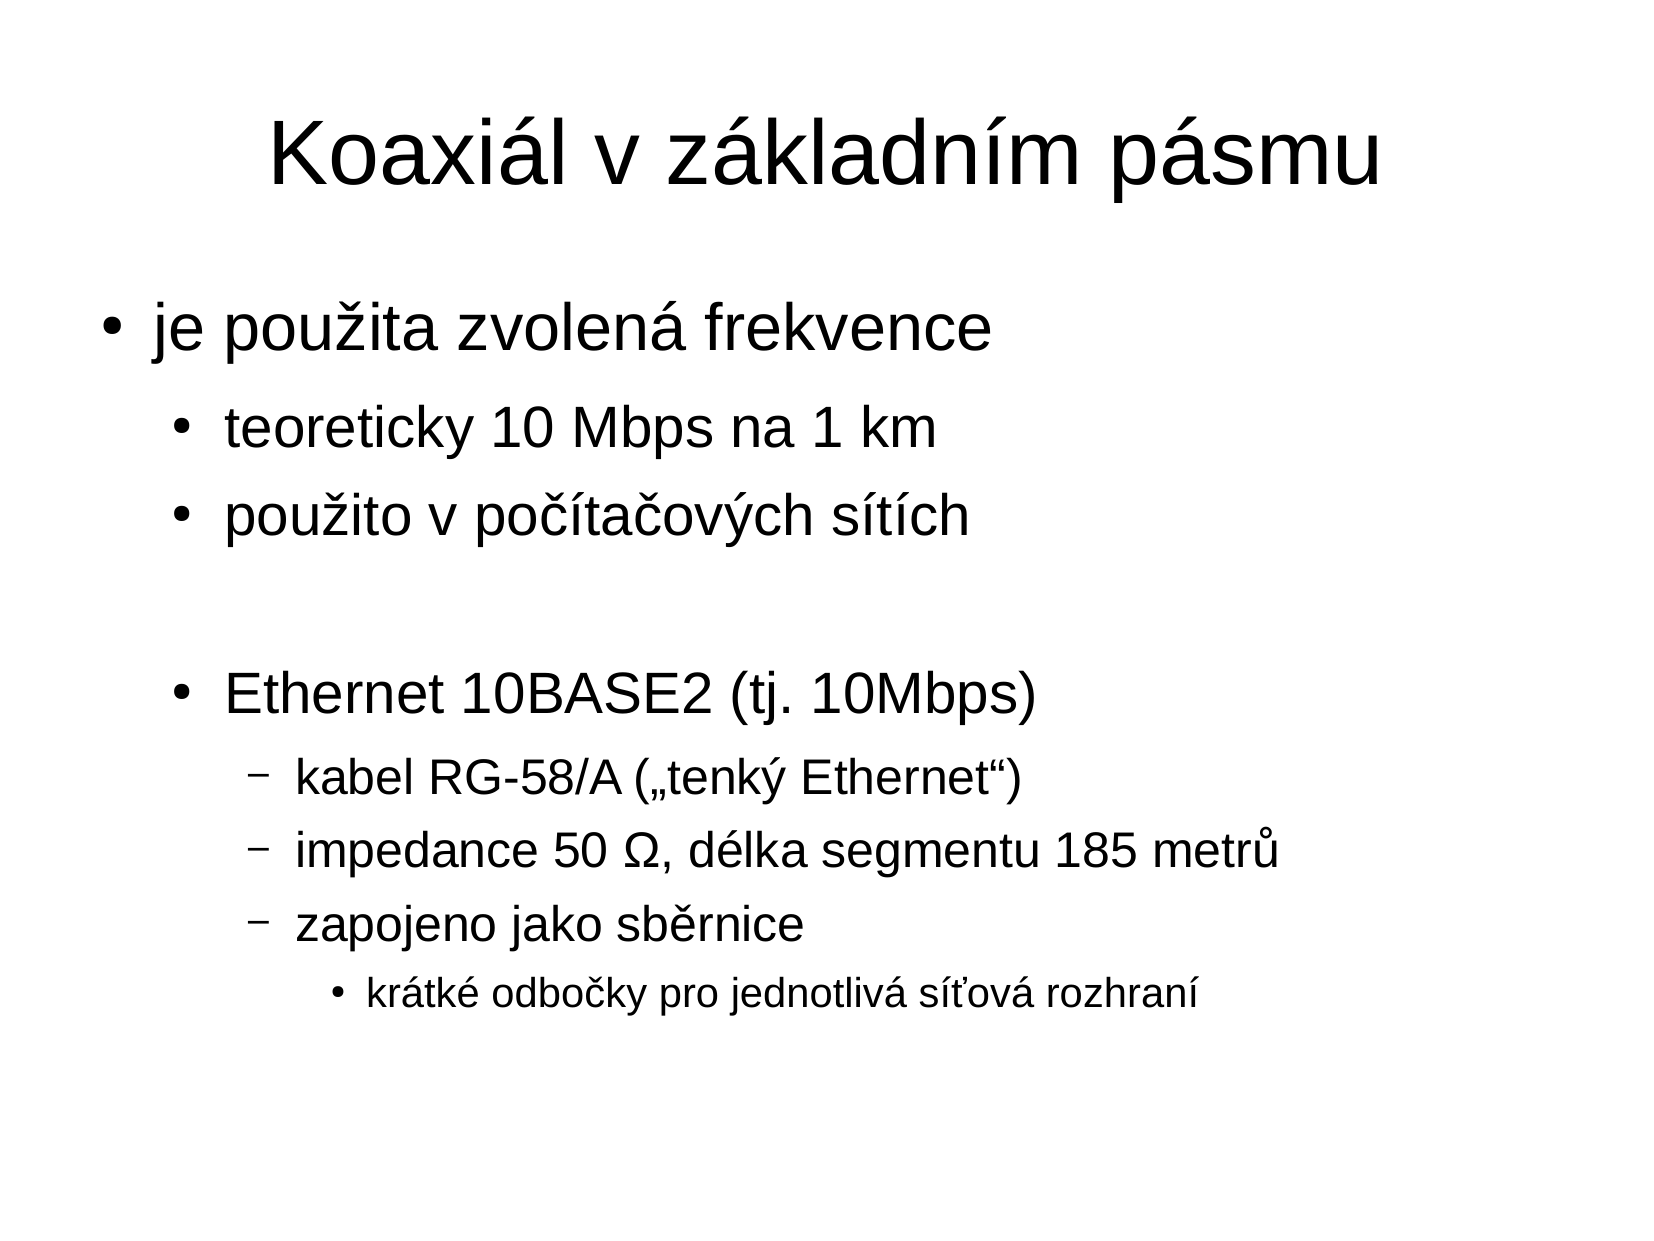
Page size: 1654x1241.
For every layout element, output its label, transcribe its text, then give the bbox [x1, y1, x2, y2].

list je použita zvolená frekvence teoreticky 10 Mbps na 1 km použito v počítačových sítích Ethernet 10BASE2 (tj. 10Mbps) kabel RG-58/A („tenký Ethernet“) impedance 50 Ω, délka segmentu 185 metrů zapojeno jako sběrnice krátké odbočky pro jednotlivá síťová rozhraní [82, 290, 1571, 1109]
title Koaxiál v základním pásmu [82, 49, 1571, 257]
